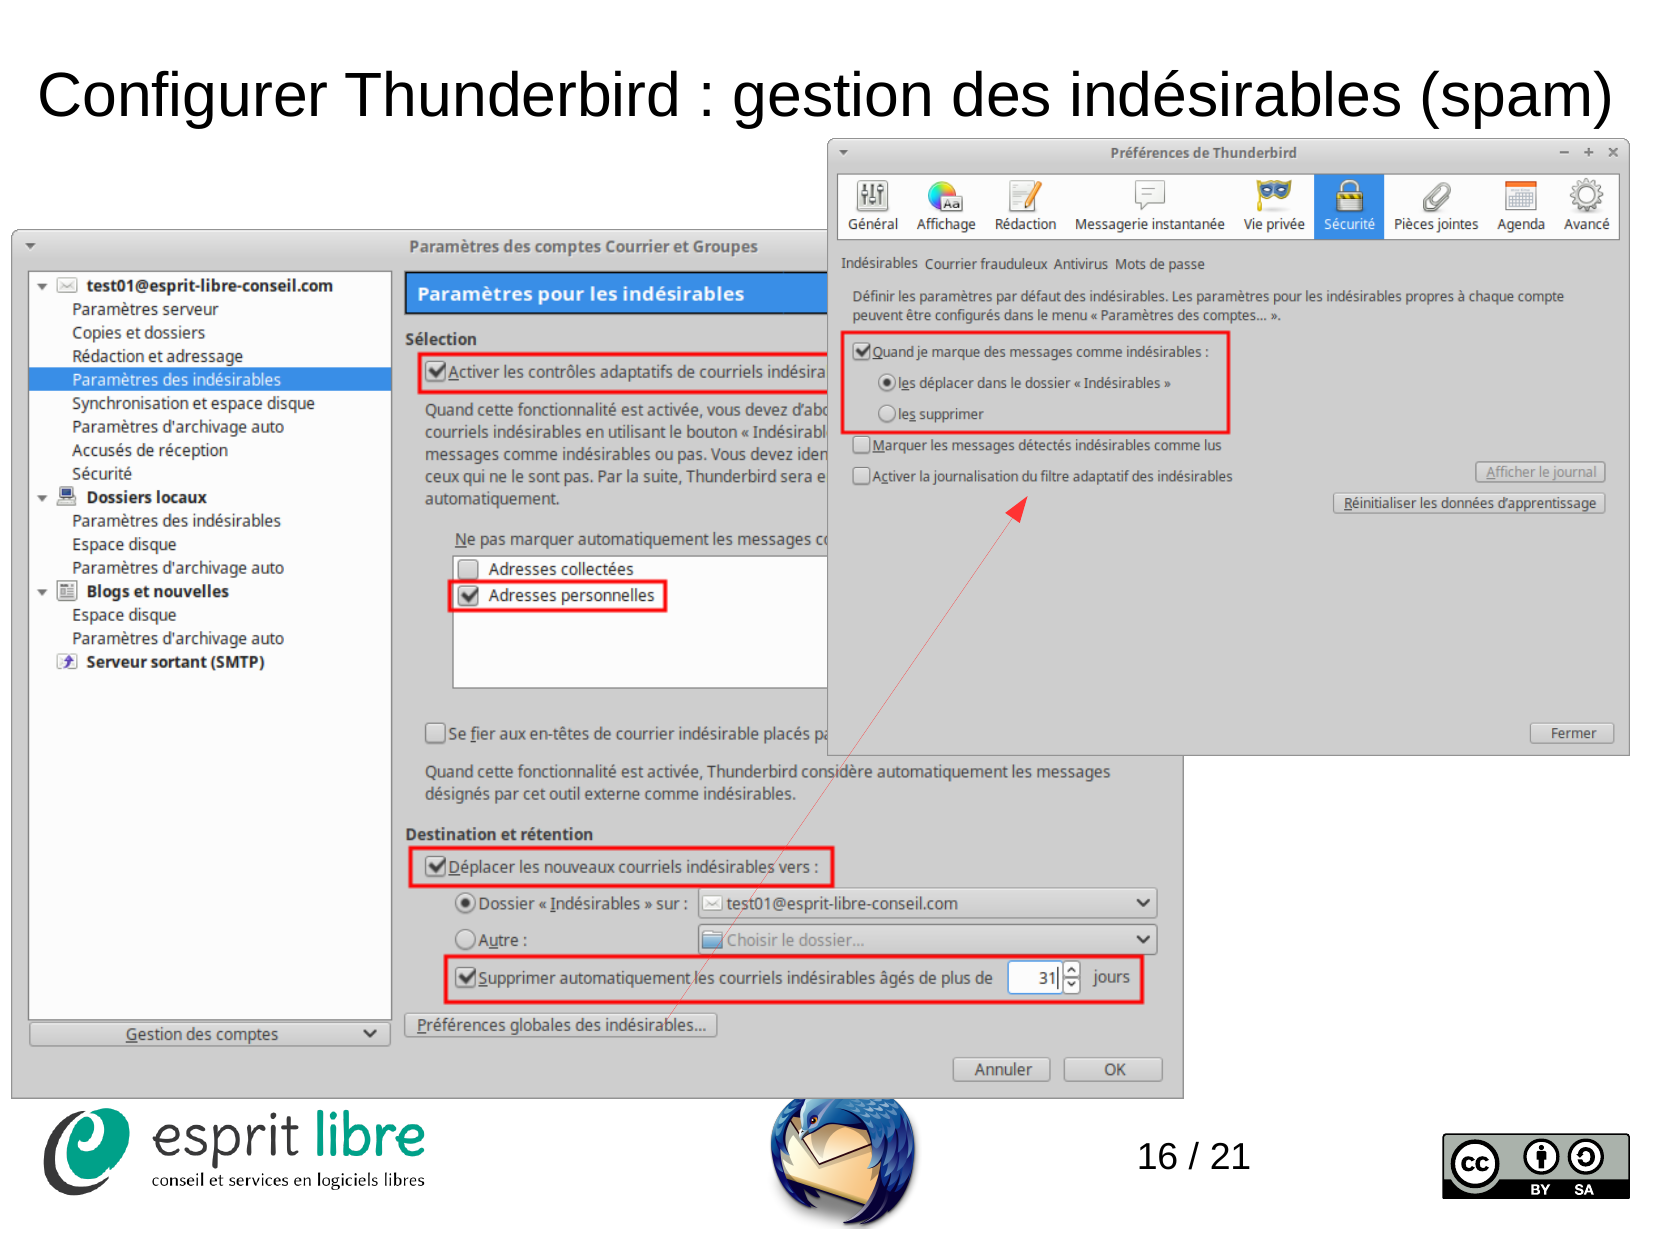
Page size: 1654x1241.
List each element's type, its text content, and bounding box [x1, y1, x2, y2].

picture [0, 138, 1630, 1241]
title Configurer Thunderbird : gestion des indésirables (spam) [0, 20, 1654, 169]
